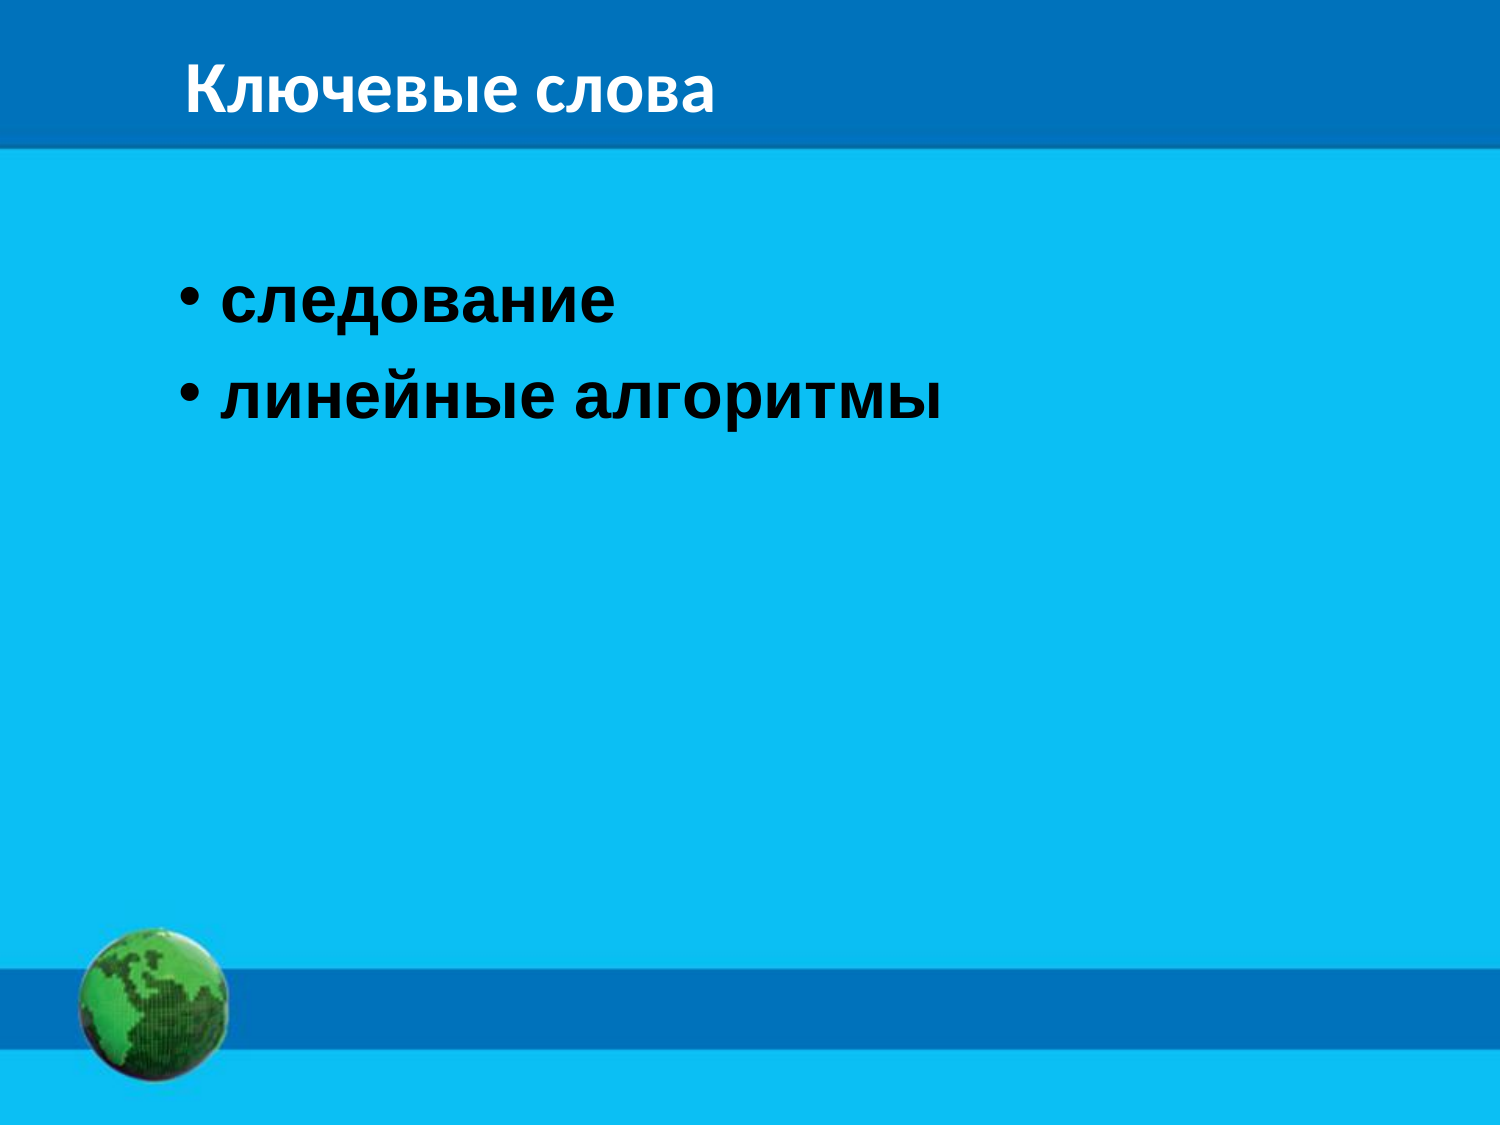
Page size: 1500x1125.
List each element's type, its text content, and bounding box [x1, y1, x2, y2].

text_box Ключевые слова [171, 30, 1425, 135]
picture [0, 0, 1500, 146]
text_box следование линейные алгоритмы [76, 231, 1449, 492]
picture [0, 926, 1500, 1086]
